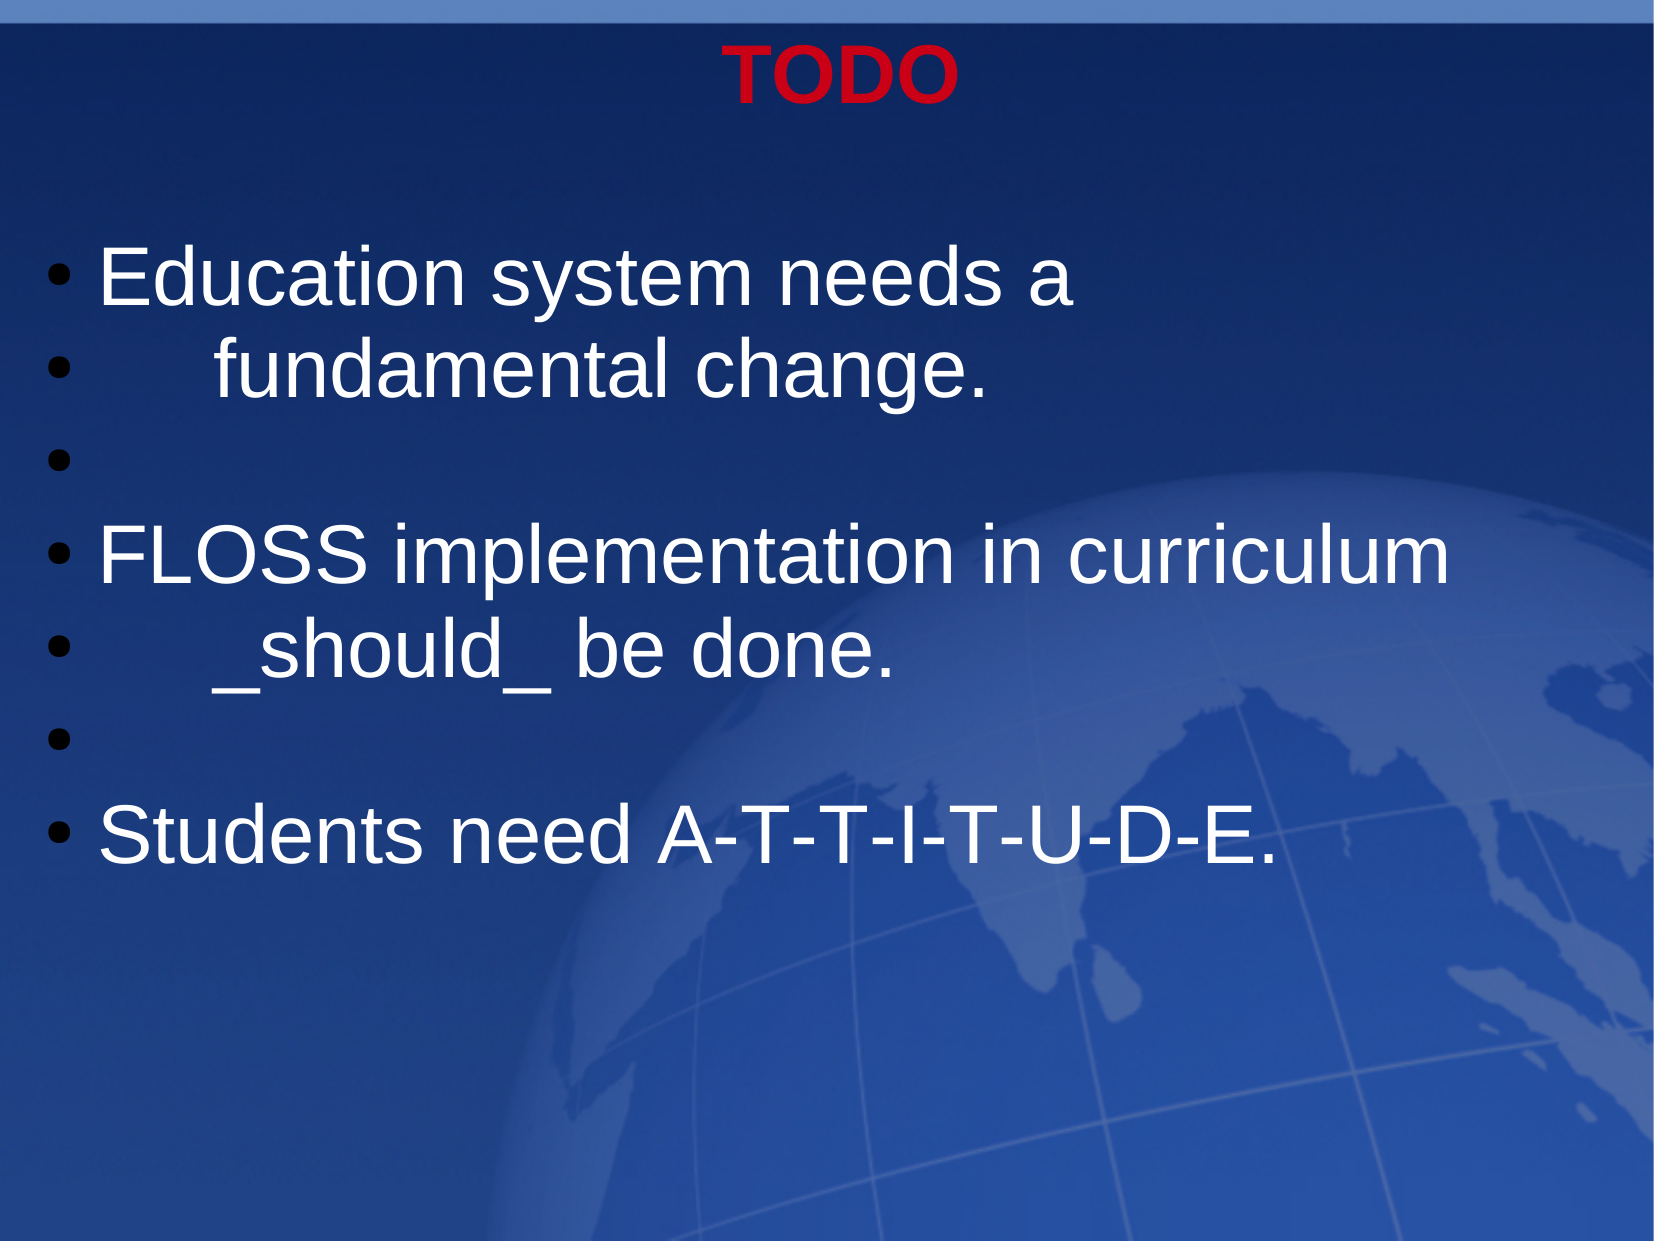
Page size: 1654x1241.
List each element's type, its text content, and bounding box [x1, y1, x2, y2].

text_box Education system needs a fundamental change. FLOSS implementation in curriculum _should_ be done. Students need A-T-T-I-T-U-D-E. [29, 222, 1568, 1010]
picture [0, 0, 1654, 1241]
text_box TODO [109, 20, 1573, 143]
